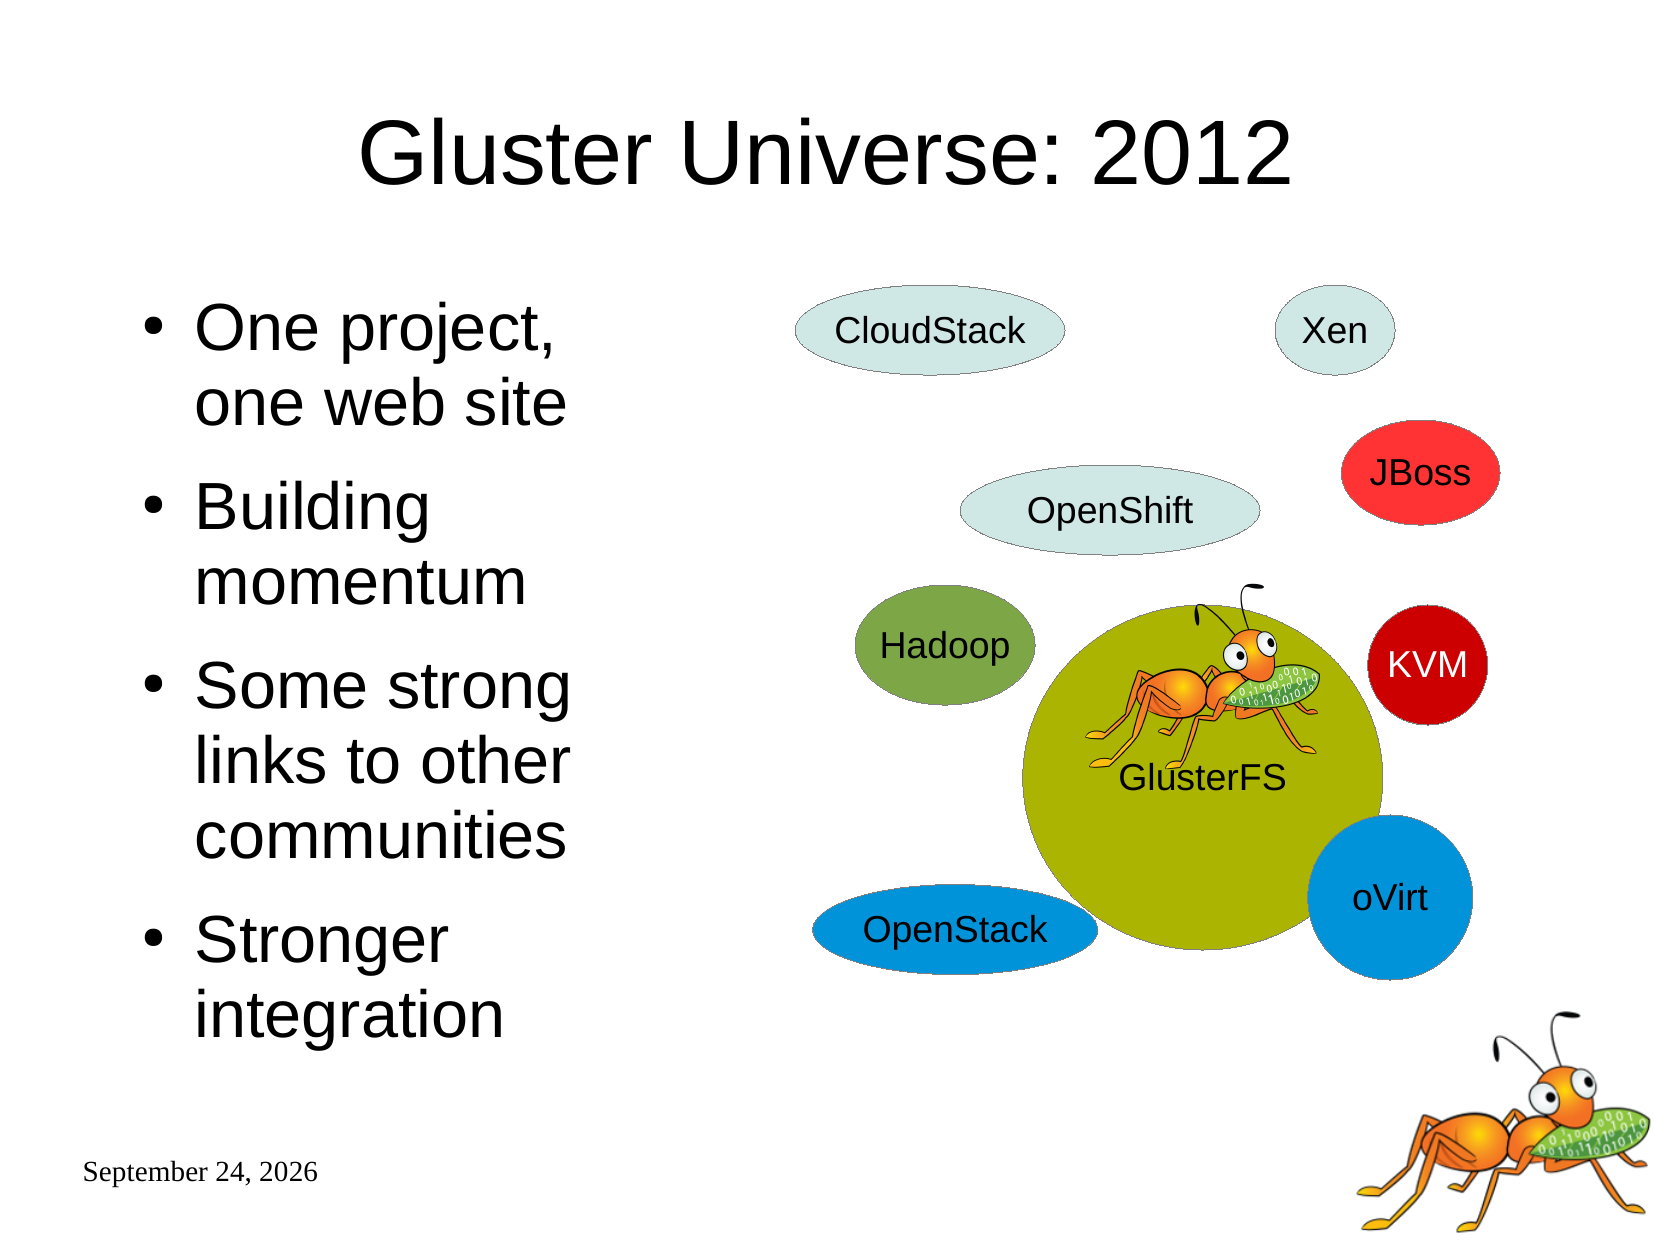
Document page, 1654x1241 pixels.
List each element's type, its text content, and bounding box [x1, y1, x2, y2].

picture [1353, 1009, 1654, 1235]
text_box Xen [1275, 285, 1396, 376]
text_box OpenStack [812, 884, 1098, 975]
text_box OpenShift [960, 465, 1261, 556]
text_box oVirt [1307, 814, 1473, 981]
title Gluster Universe: 2012 [82, 49, 1571, 257]
text_box KVM [1367, 604, 1488, 726]
text_box GlusterFS [1022, 649, 1383, 951]
text_box JBoss [1341, 420, 1501, 526]
picture [1082, 581, 1323, 772]
text_box Hadoop [855, 585, 1036, 706]
text_box CloudStack [795, 285, 1066, 376]
list One project, one web site Building momentum Some strong links to other communities Stronger integration [124, 290, 657, 1111]
